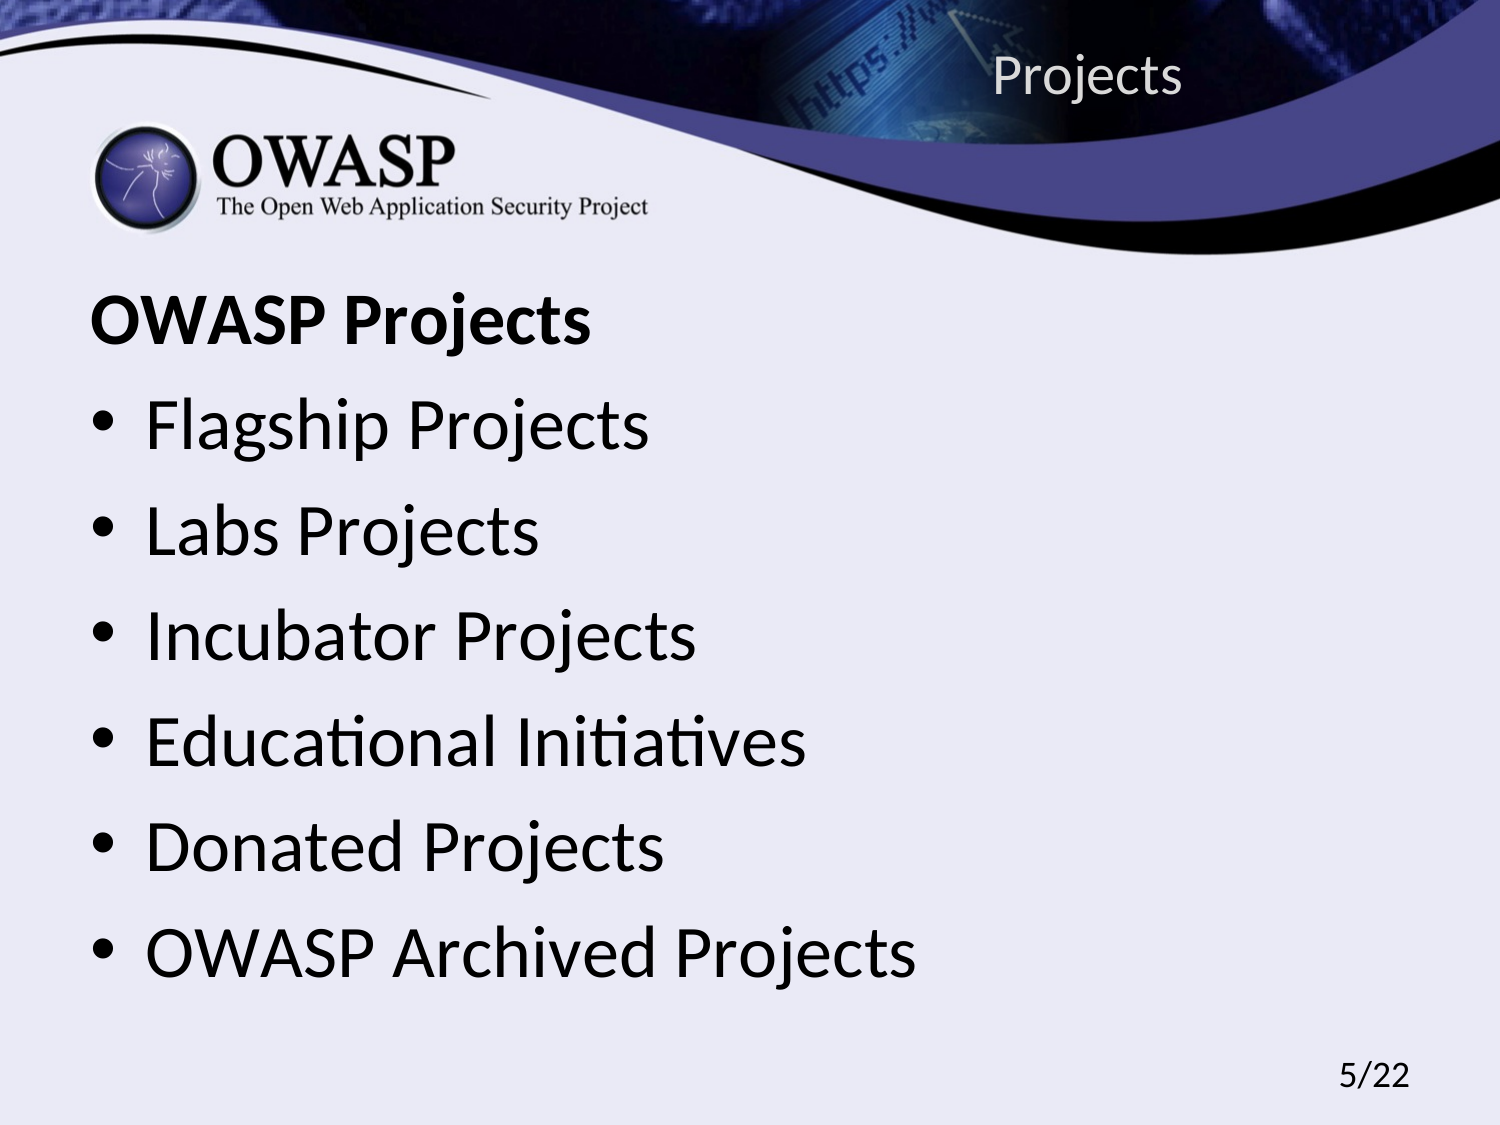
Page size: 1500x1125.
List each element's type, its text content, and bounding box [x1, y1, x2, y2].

title Projects [699, 12, 1476, 130]
list OWASP Projects Flagship Projects Labs Projects Incubator Projects Educational Initiatives Donated Projects OWASP Archived Projects [75, 262, 1426, 1005]
picture [0, 0, 1500, 1125]
